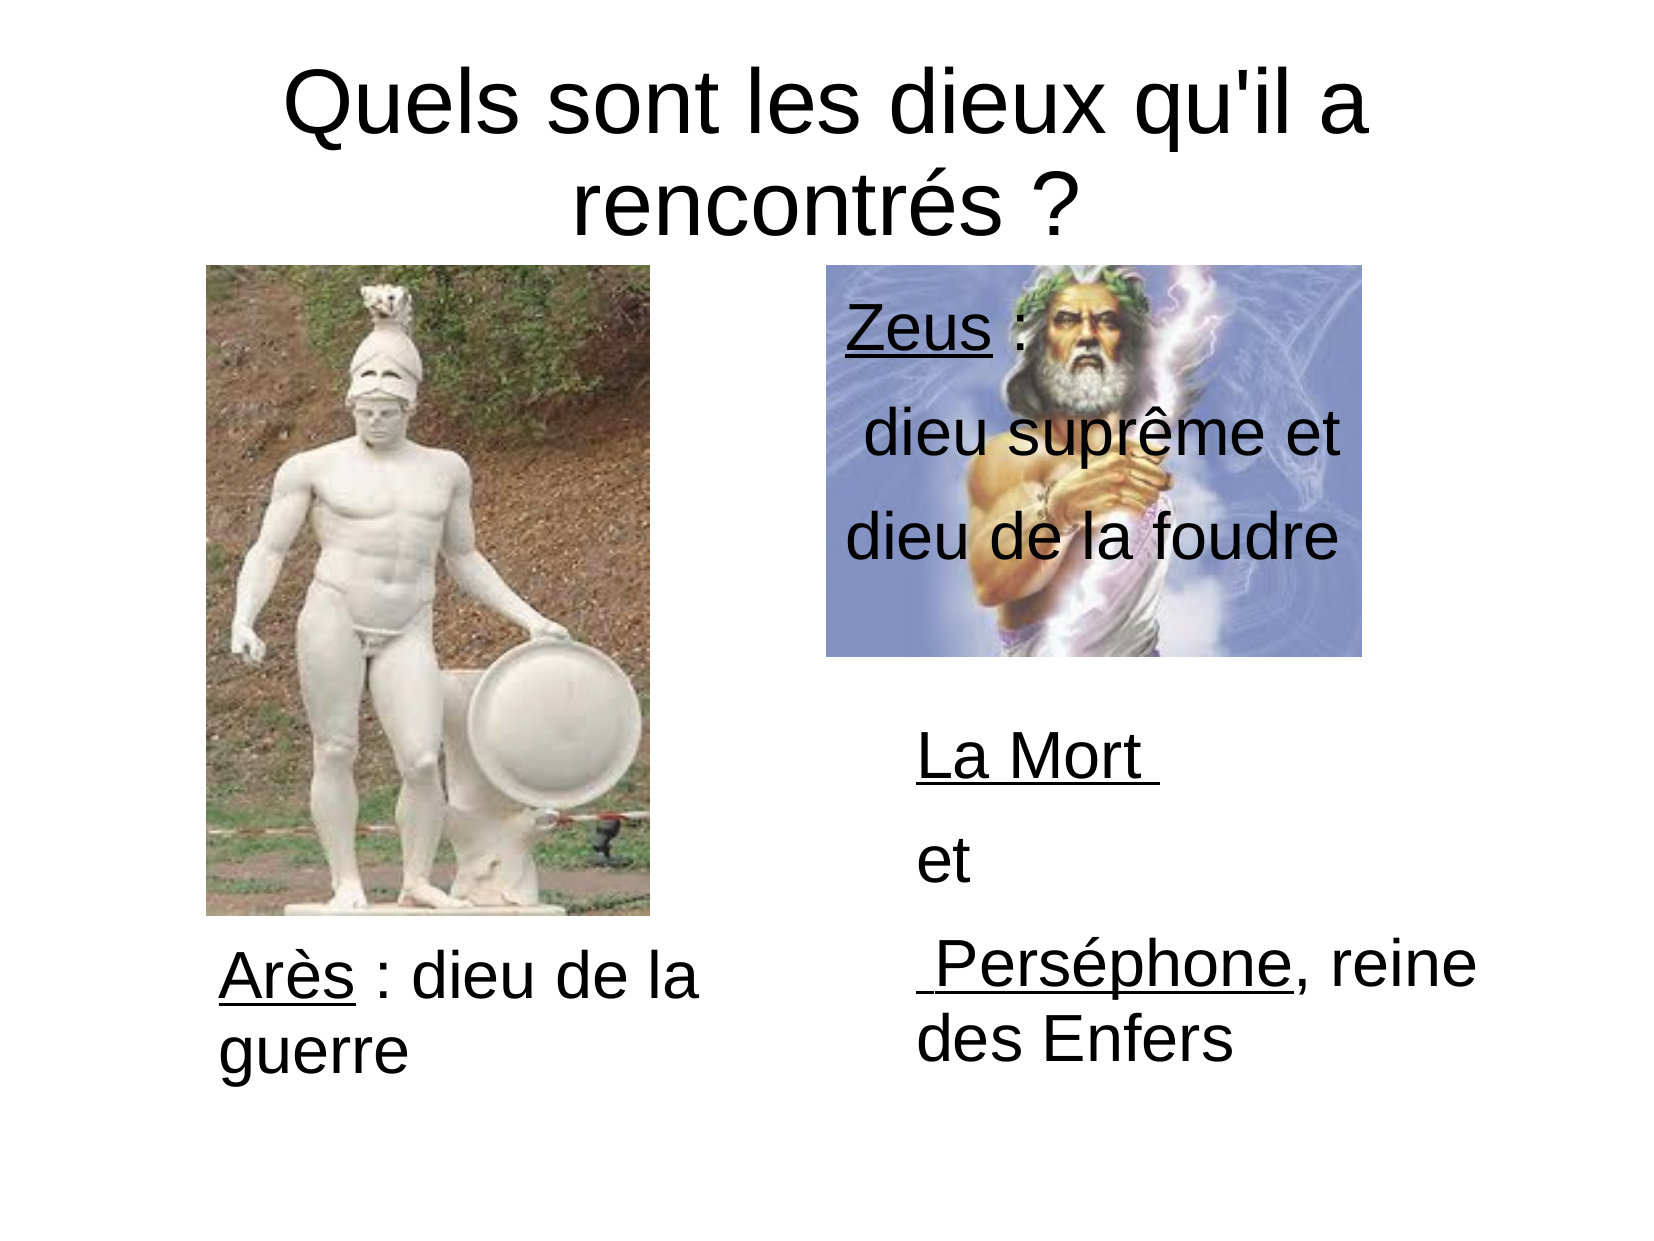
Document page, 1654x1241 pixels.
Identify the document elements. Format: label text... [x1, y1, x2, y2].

picture [826, 265, 1362, 657]
list La Mort et Perséphone, reine des Enfers [845, 717, 1572, 1109]
title Quels sont les dieux qu'il a rencontrés ? [82, 49, 1571, 257]
list Zeus : dieu suprême et dieu de la foudre [845, 290, 1572, 681]
list Arès : dieu de la guerre [147, 938, 739, 1241]
picture [206, 265, 650, 916]
